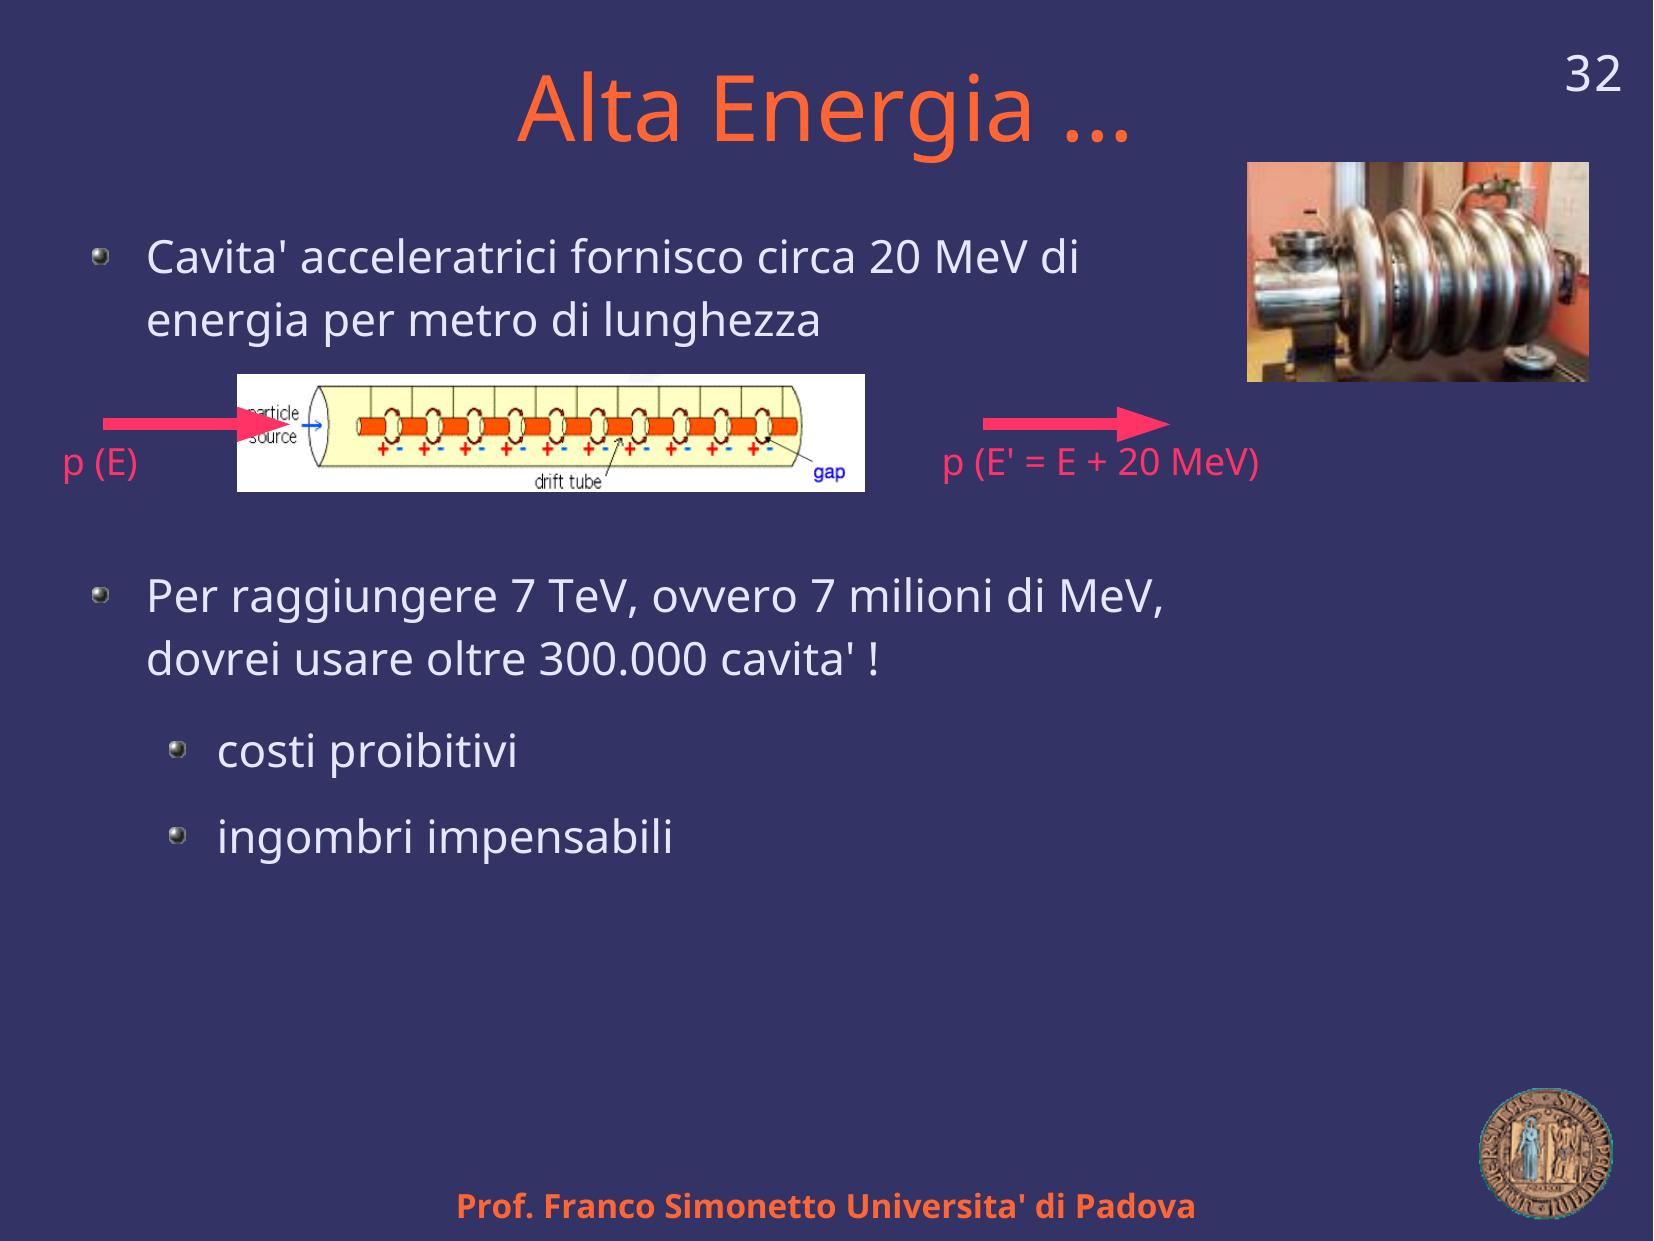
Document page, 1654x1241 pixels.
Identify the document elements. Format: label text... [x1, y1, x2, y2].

text_box p (E) [37, 428, 169, 496]
text_box p (E' = E + 20 MeV) [917, 428, 1304, 496]
picture [1247, 162, 1589, 382]
title Alta Energia ... [82, 55, 1571, 156]
picture [1479, 1087, 1613, 1221]
picture [237, 374, 865, 492]
list Cavita' acceleratrici fornisco circa 20 MeV di energia per metro di lunghezza Per raggiungere 7 TeV, ovvero 7 milioni di MeV, dovrei usare oltre 300.000 cavita' ! costi proibitivi ingombri impensabili [75, 225, 1201, 1119]
